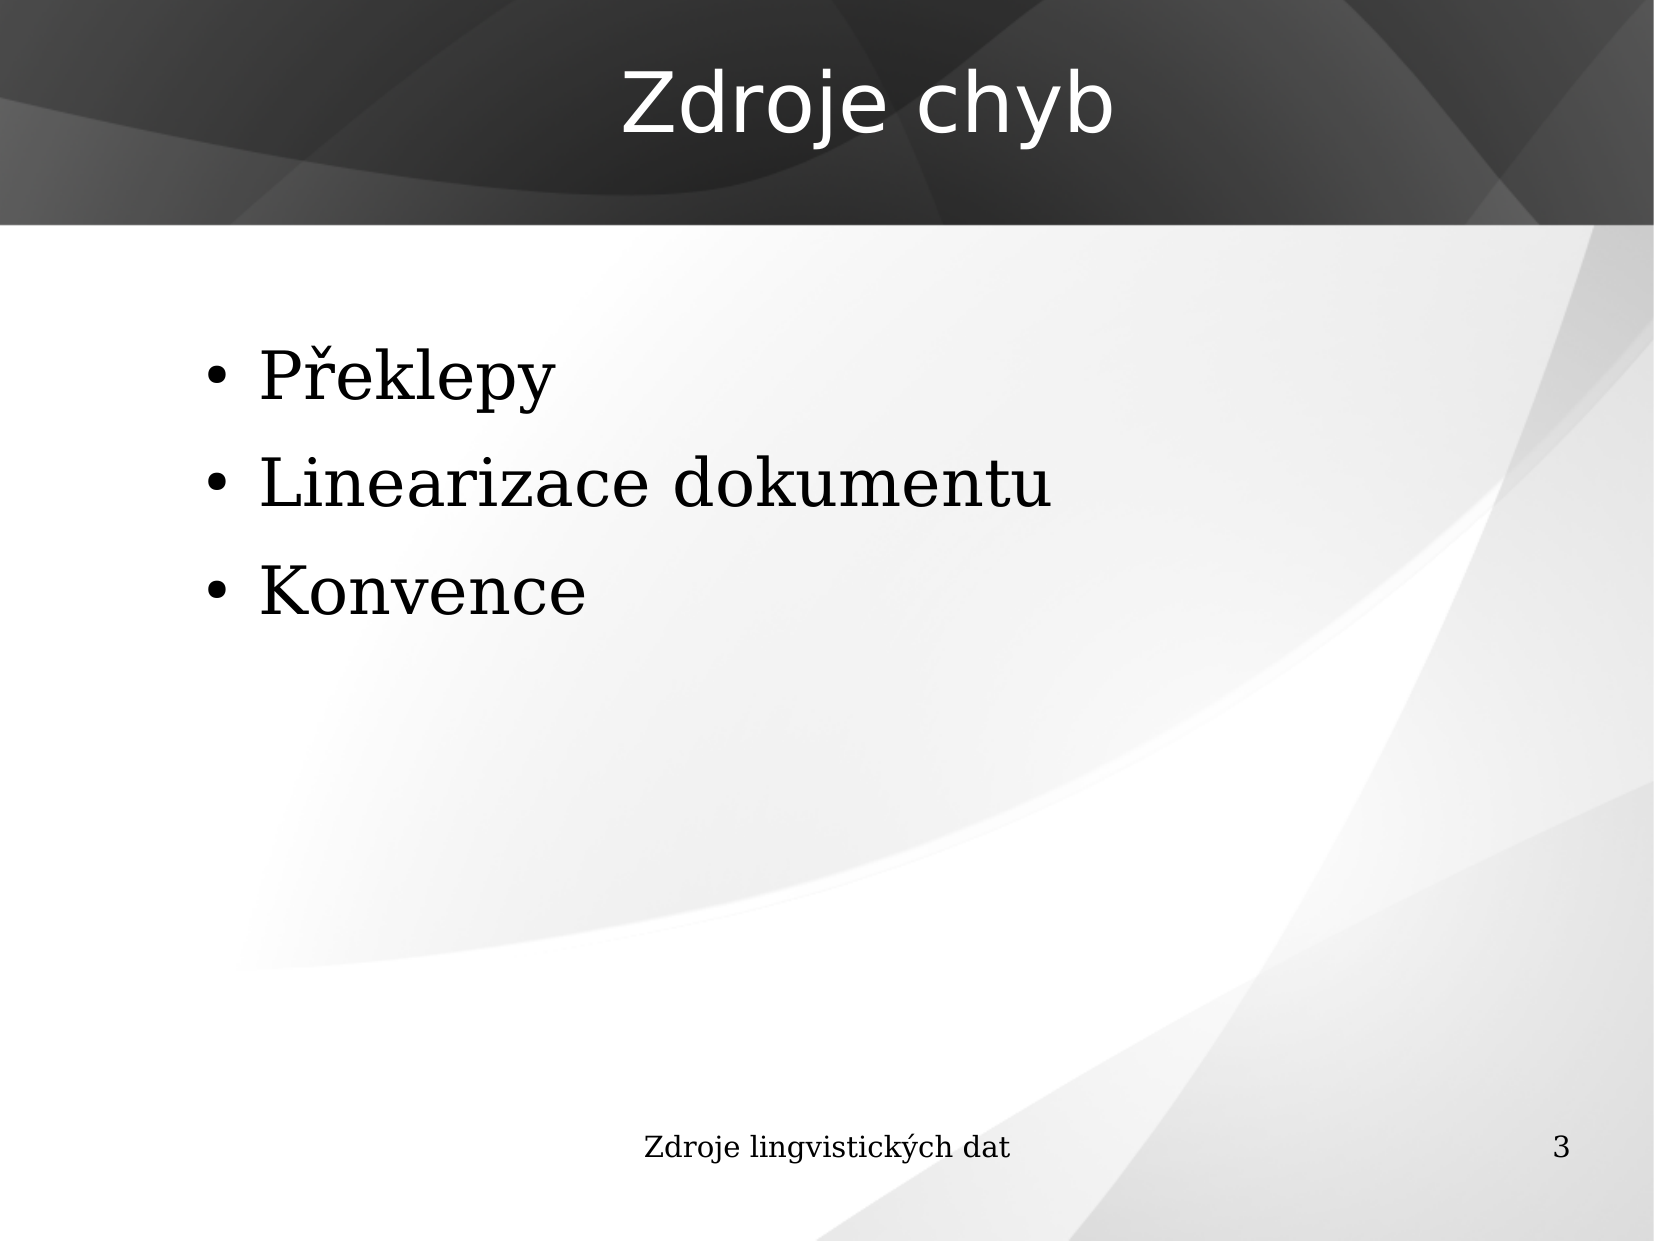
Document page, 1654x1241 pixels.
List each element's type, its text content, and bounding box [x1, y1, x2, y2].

list Překlepy Linearizace dokumentu Konvence [187, 337, 1538, 1013]
picture [0, 0, 1654, 1241]
title Zdroje chyb [124, 0, 1613, 208]
